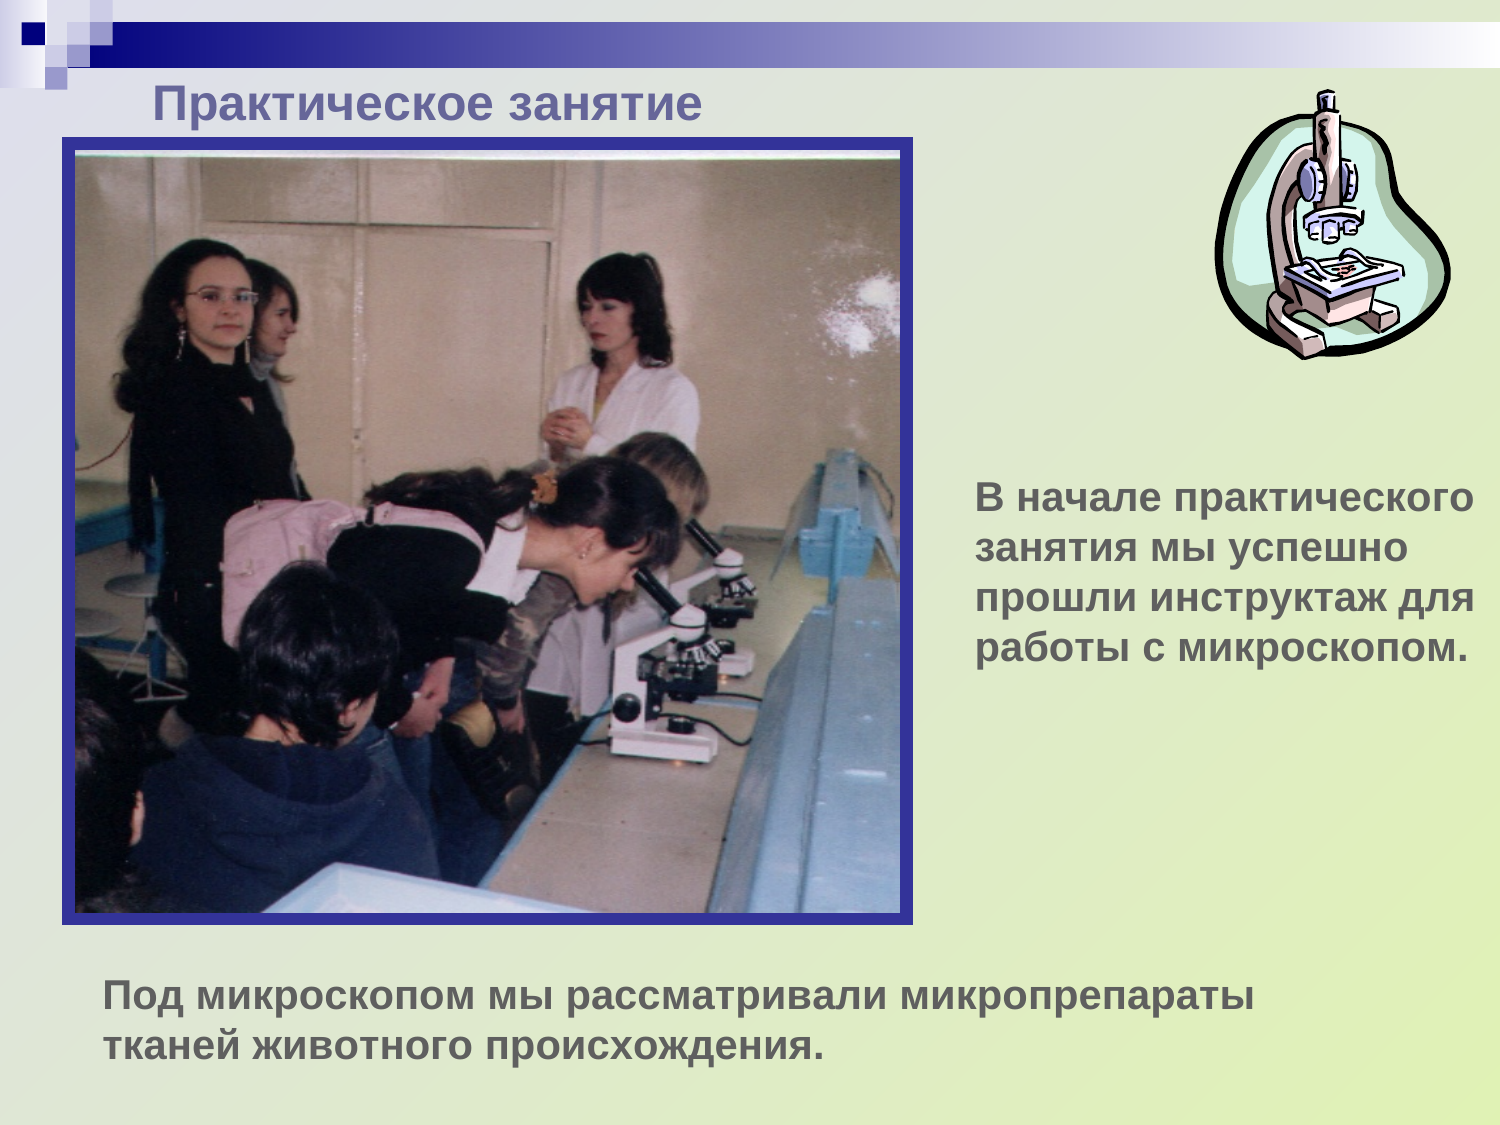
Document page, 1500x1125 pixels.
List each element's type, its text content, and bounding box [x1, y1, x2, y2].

text_box Под микроскопом мы рассматривали микропрепараты тканей животного происхождения. [87, 959, 1413, 1076]
picture [75, 149, 901, 913]
picture [1212, 87, 1451, 363]
text_box В начале практического занятия мы успешно прошли инструктаж для работы с микроскопом. [959, 462, 1500, 679]
text_box Практическое занятие [137, 62, 719, 138]
